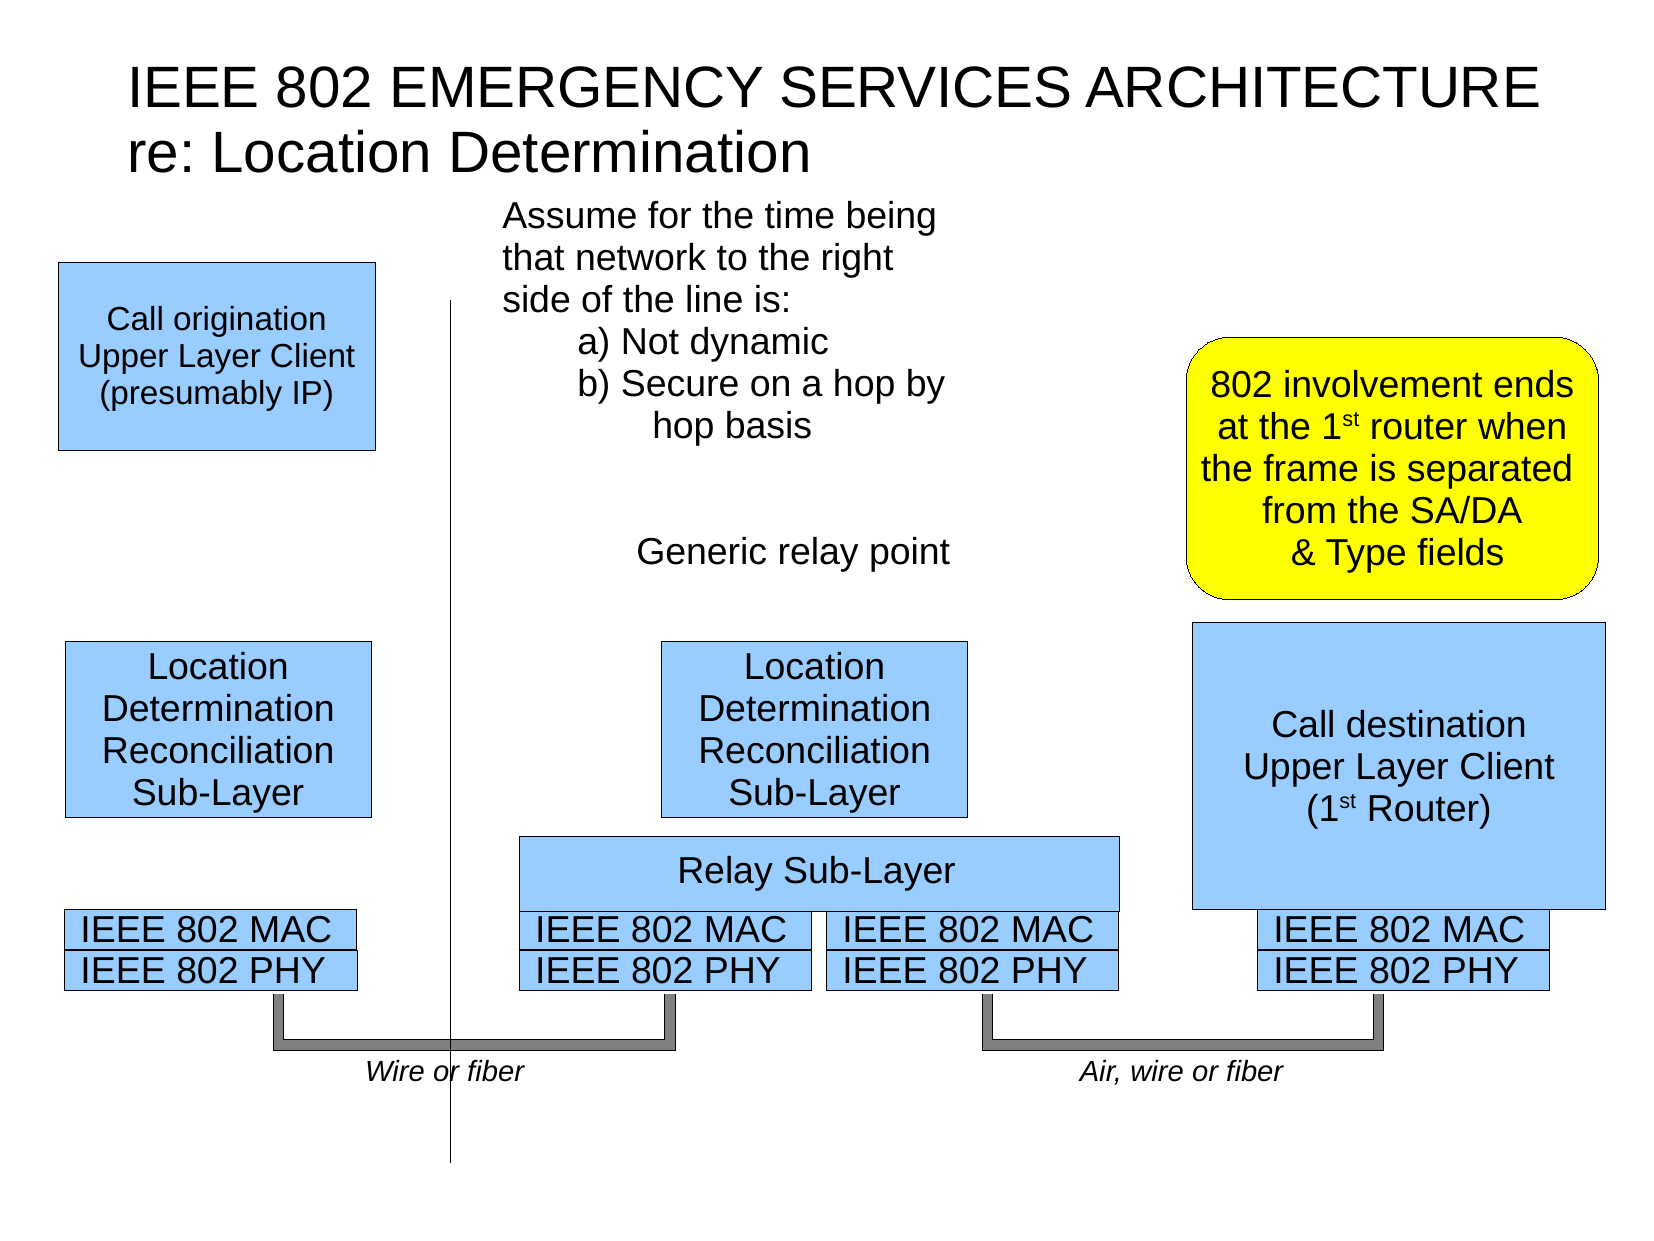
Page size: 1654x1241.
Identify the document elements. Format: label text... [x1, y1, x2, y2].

text_box IEEE 802 PHY [827, 942, 1104, 1000]
text_box [451, 836, 1258, 994]
text_box [342, 909, 450, 994]
text_box [451, 1000, 676, 1051]
text_box IEEE 802 MAC [1258, 901, 1541, 950]
text_box Call origination Upper Layer Client (presumably IP) [58, 262, 376, 451]
text_box Wire or fiber [451, 1047, 539, 1096]
text_box IEEE 802 MAC [827, 912, 1110, 950]
text_box [1535, 909, 1550, 991]
text_box IEEE 802 PHY [1258, 942, 1535, 1000]
text_box IEEE 802 EMERGENCY SERVICES ARCHITECTURE re: Location Determination [112, 47, 1575, 226]
text_box IEEE 802 PHY [520, 942, 797, 1000]
text_box Wire or fiber [350, 1047, 450, 1096]
text_box Relay Sub-Layer [662, 842, 972, 900]
text_box IEEE 802 MAC [520, 912, 803, 950]
text_box Air, wire or fiber [1065, 1047, 1298, 1096]
text_box [982, 1000, 1384, 1051]
text_box 802 involvement ends at the 1st router when the frame is separated from the SA/DA & Type fields [1186, 337, 1599, 600]
text_box [273, 1000, 450, 1051]
text_box Generic relay point [621, 522, 966, 580]
text_box Call destination Upper Layer Client (1st Router) [1192, 622, 1606, 910]
text_box IEEE 802 MAC [65, 901, 348, 950]
text_box Assume for the time being that network to the right side of the line is: a) Not dynamic b) Secure on a hop by hop basis [487, 187, 976, 488]
text_box IEEE 802 PHY [65, 942, 342, 1000]
text_box Location Determination Reconciliation Sub-Layer [65, 641, 372, 818]
text_box Location Determination Reconciliation Sub-Layer [661, 641, 968, 818]
